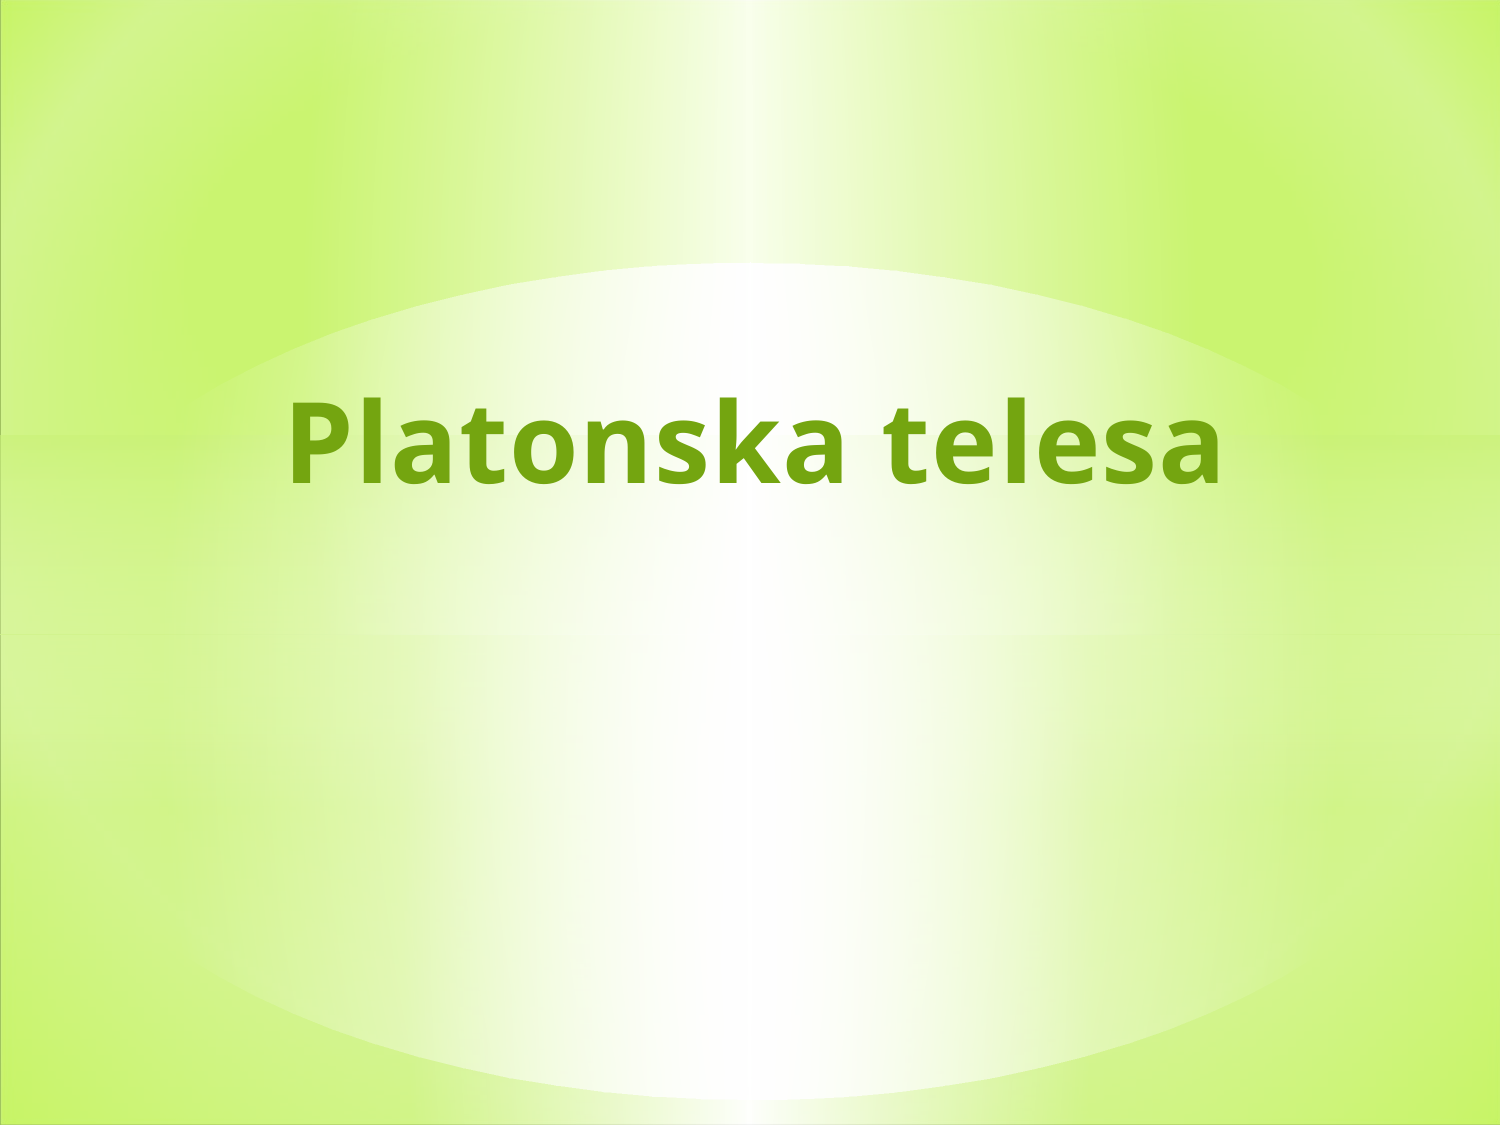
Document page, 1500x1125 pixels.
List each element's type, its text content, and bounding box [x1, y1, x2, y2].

title Platonska telesa [152, 363, 1330, 610]
subtitle [281, 610, 1206, 684]
